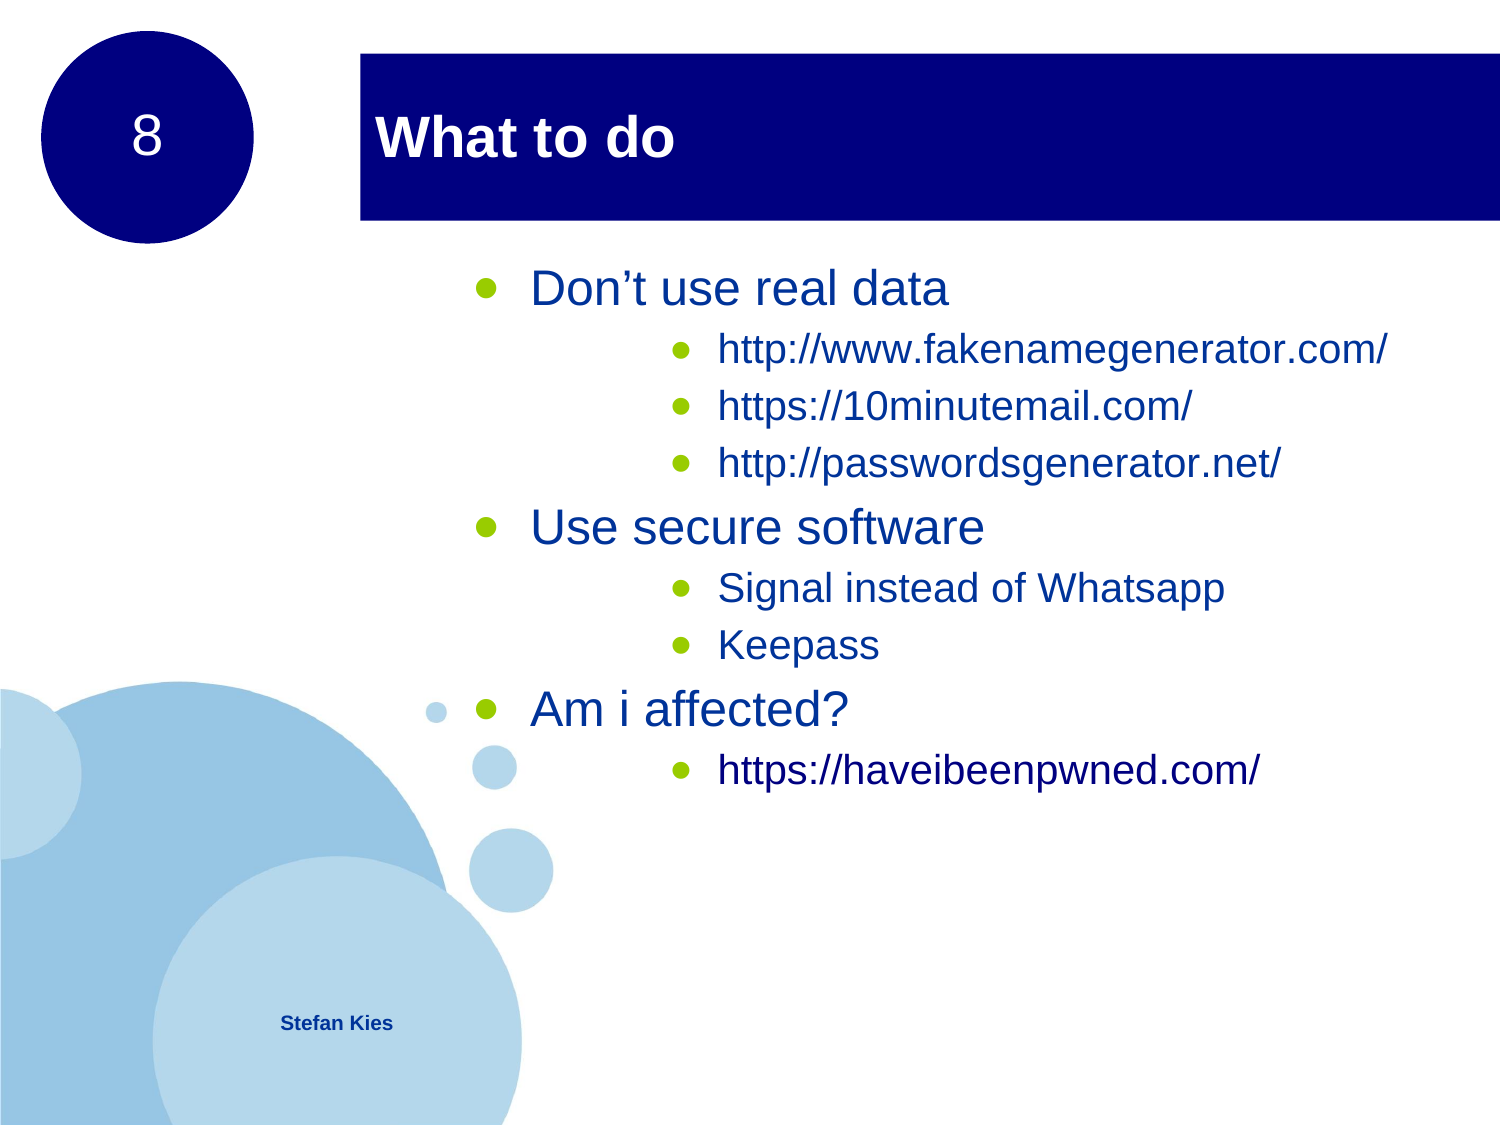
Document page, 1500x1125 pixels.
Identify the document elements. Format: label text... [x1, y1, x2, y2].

picture [0, 638, 625, 1125]
list Don’t use real data http://www.fakenamegenerator.com/ https://10minutemail.com/ http://passwordsgenerator.net/ Use secure software Signal instead of Whatsapp Keepass Am i affected? https://haveibeenpwned.com/ [459, 252, 1471, 915]
title What to do [360, 53, 1500, 221]
